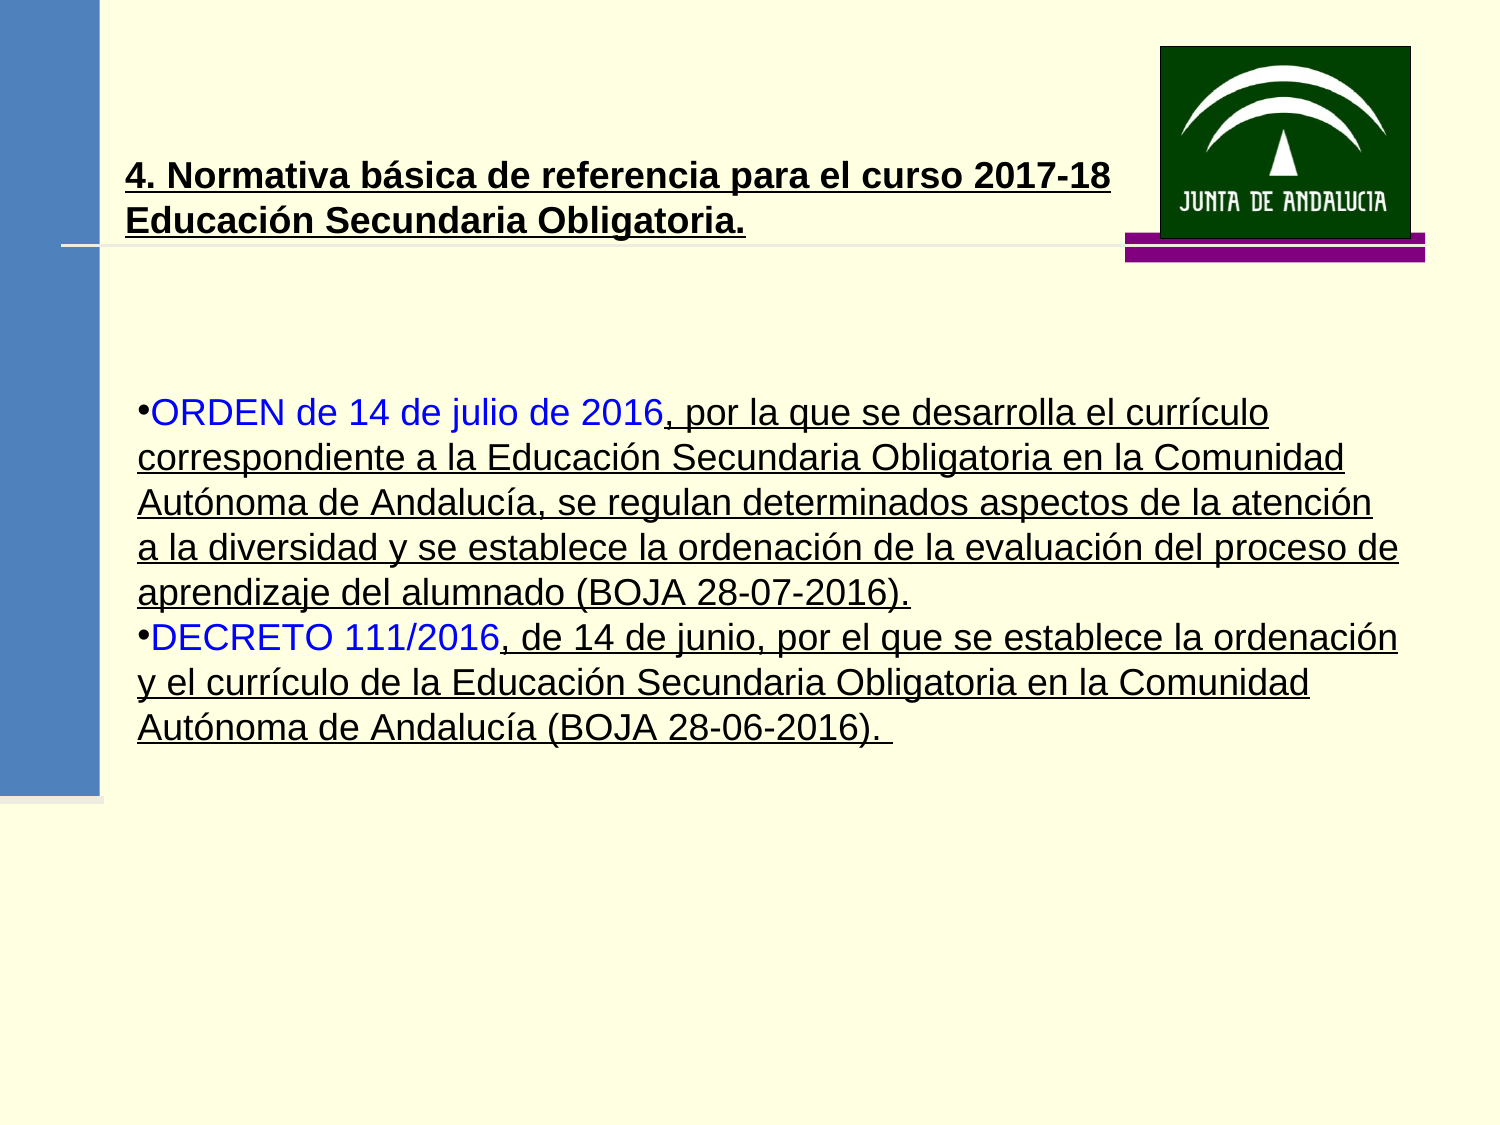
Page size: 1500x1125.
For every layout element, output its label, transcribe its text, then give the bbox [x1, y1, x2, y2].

text_box ORDEN de 14 de julio de 2016, por la que se desarrolla el currículo correspondiente a la Educación Secundaria Obligatoria en la Comunidad Autónoma de Andalucía, se regulan determinados aspectos de la atención a la diversidad y se establece la ordenación de la evaluación del proceso de aprendizaje del alumnado (BOJA 28-07-2016). DECRETO 111/2016, de 14 de junio, por el que se establece la ordenación y el currículo de la Educación Secundaria Obligatoria en la Comunidad Autónoma de Andalucía (BOJA 28-06-2016). [137, 387, 1400, 999]
picture [1160, 46, 1410, 239]
text_box 4. Normativa básica de referencia para el curso 2017-18 Educación Secundaria Obligatoria. [124, 124, 1426, 313]
